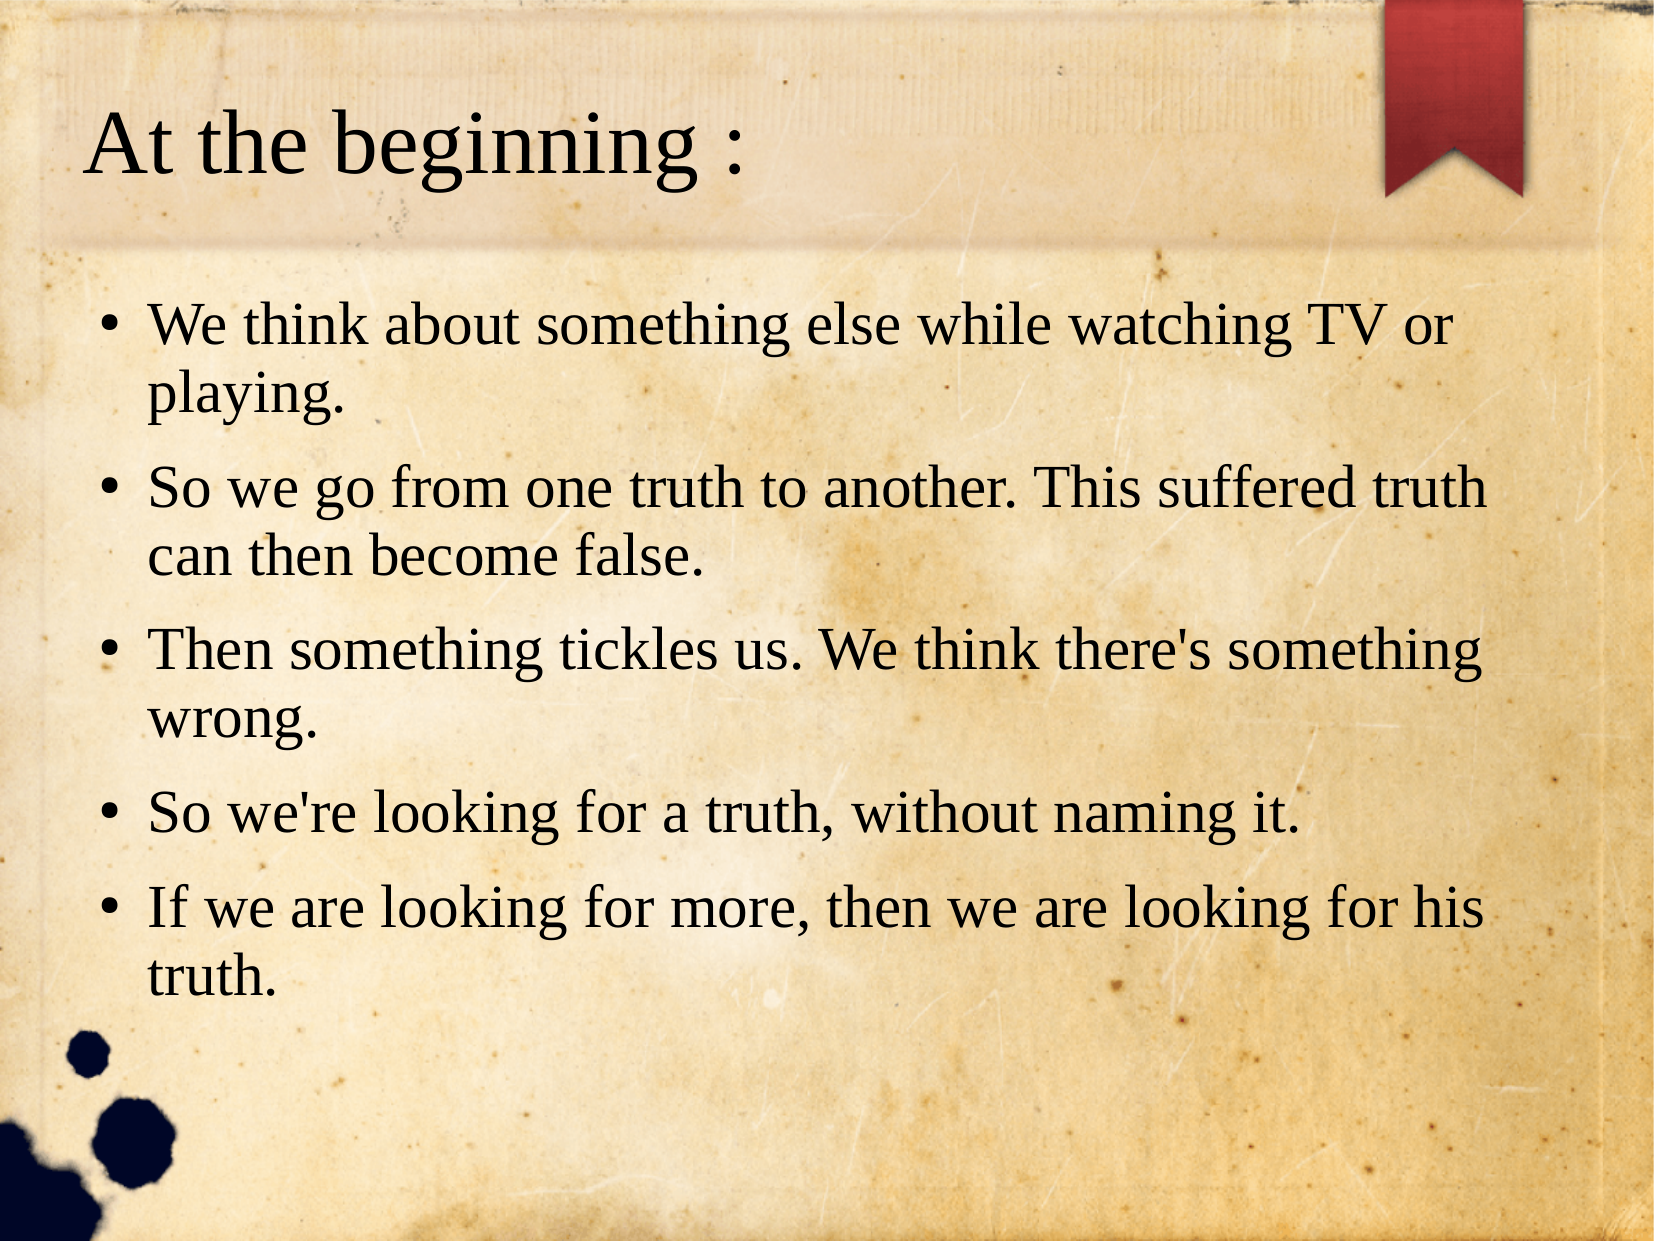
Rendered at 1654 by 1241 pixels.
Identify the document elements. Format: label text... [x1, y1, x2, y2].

picture [0, 0, 1654, 1241]
title At the beginning : [82, 49, 1347, 237]
list We think about something else while watching TV or playing. So we go from one truth to another. This suffered truth can then become false. Then something tickles us. We think there's something wrong. So we're looking for a truth, without naming it. If we are looking for more, then we are looking for his truth. [82, 290, 1538, 1010]
